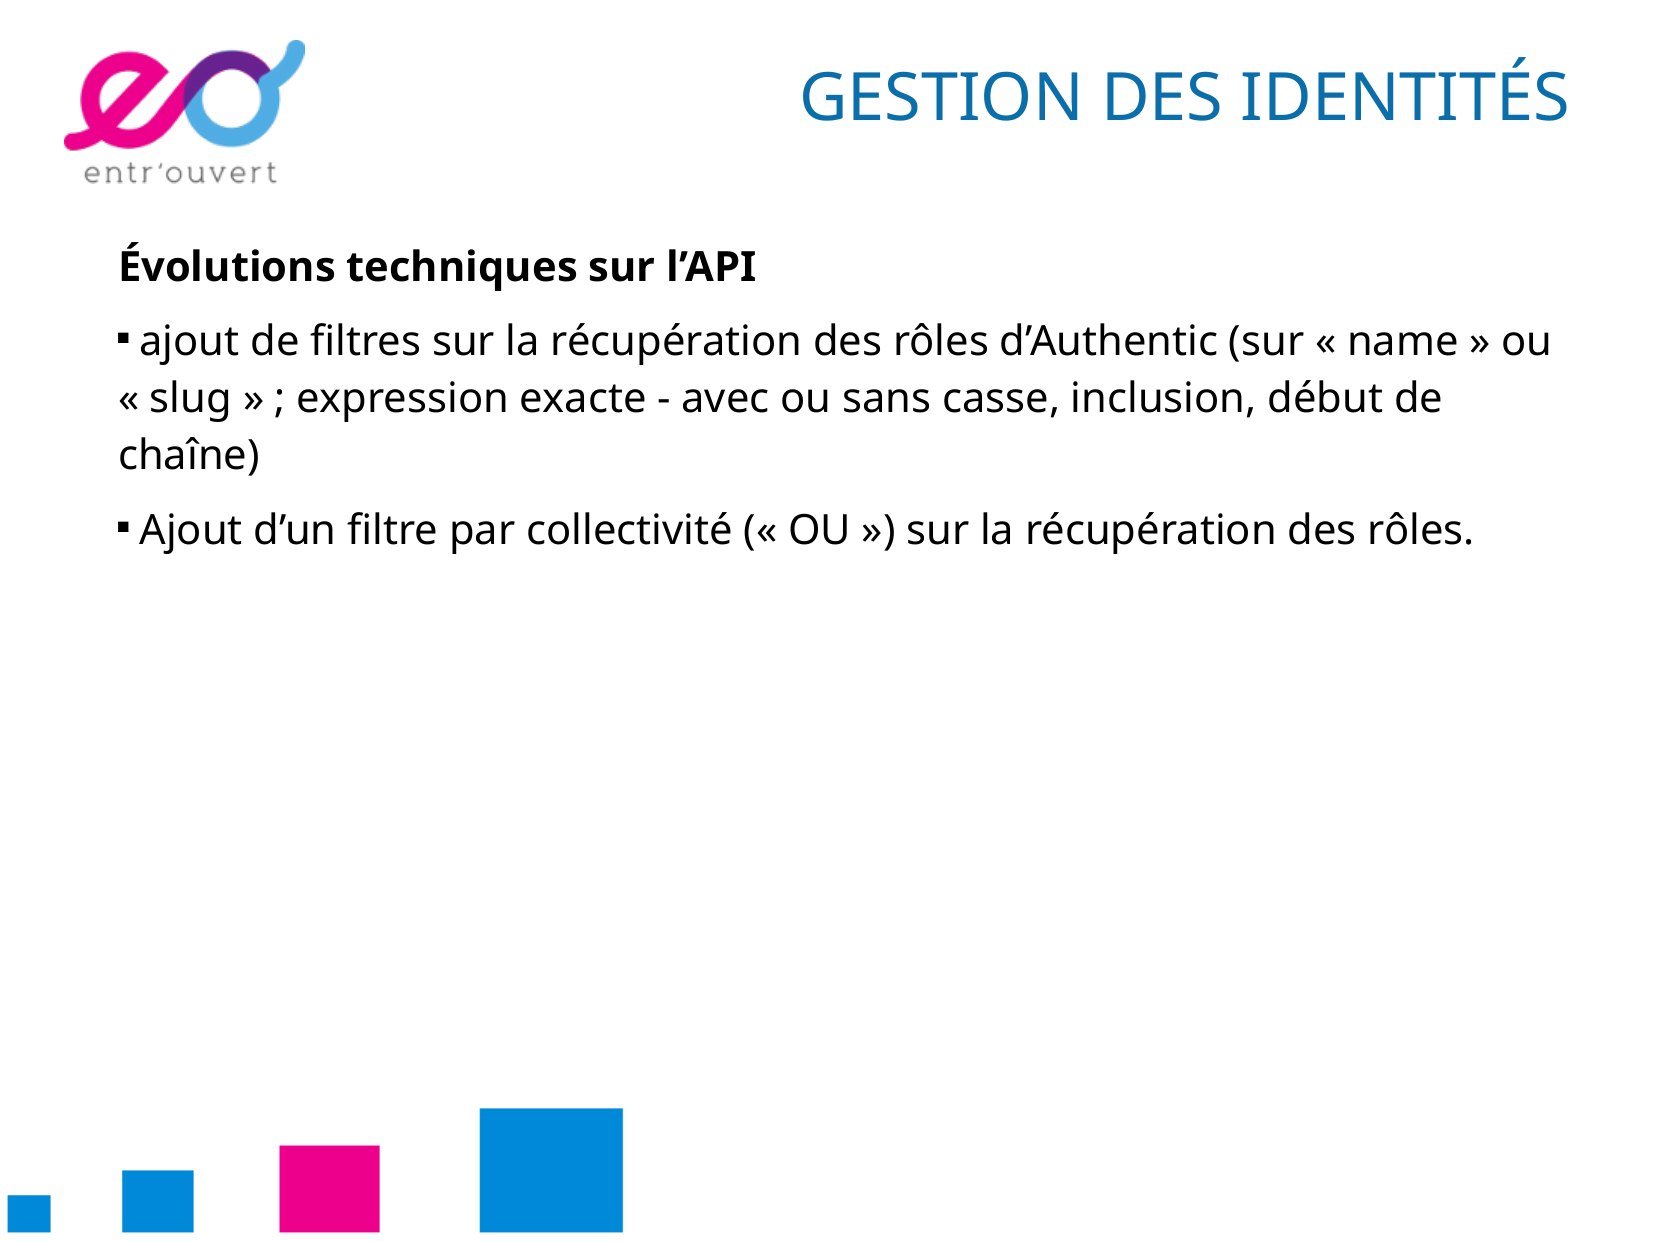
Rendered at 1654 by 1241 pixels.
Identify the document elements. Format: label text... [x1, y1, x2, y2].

text_box Évolutions techniques sur l’API ajout de filtres sur la récupération des rôles d’Authentic (sur « name » ou « slug » ; expression exacte - avec ou sans casse, inclusion, début de chaîne) Ajout d’un filtre par collectivité (« OU ») sur la récupération des rôles. [118, 236, 1595, 1137]
title Gestion des identités [375, 49, 1571, 144]
picture [5, 1106, 626, 1235]
picture [64, 40, 305, 184]
